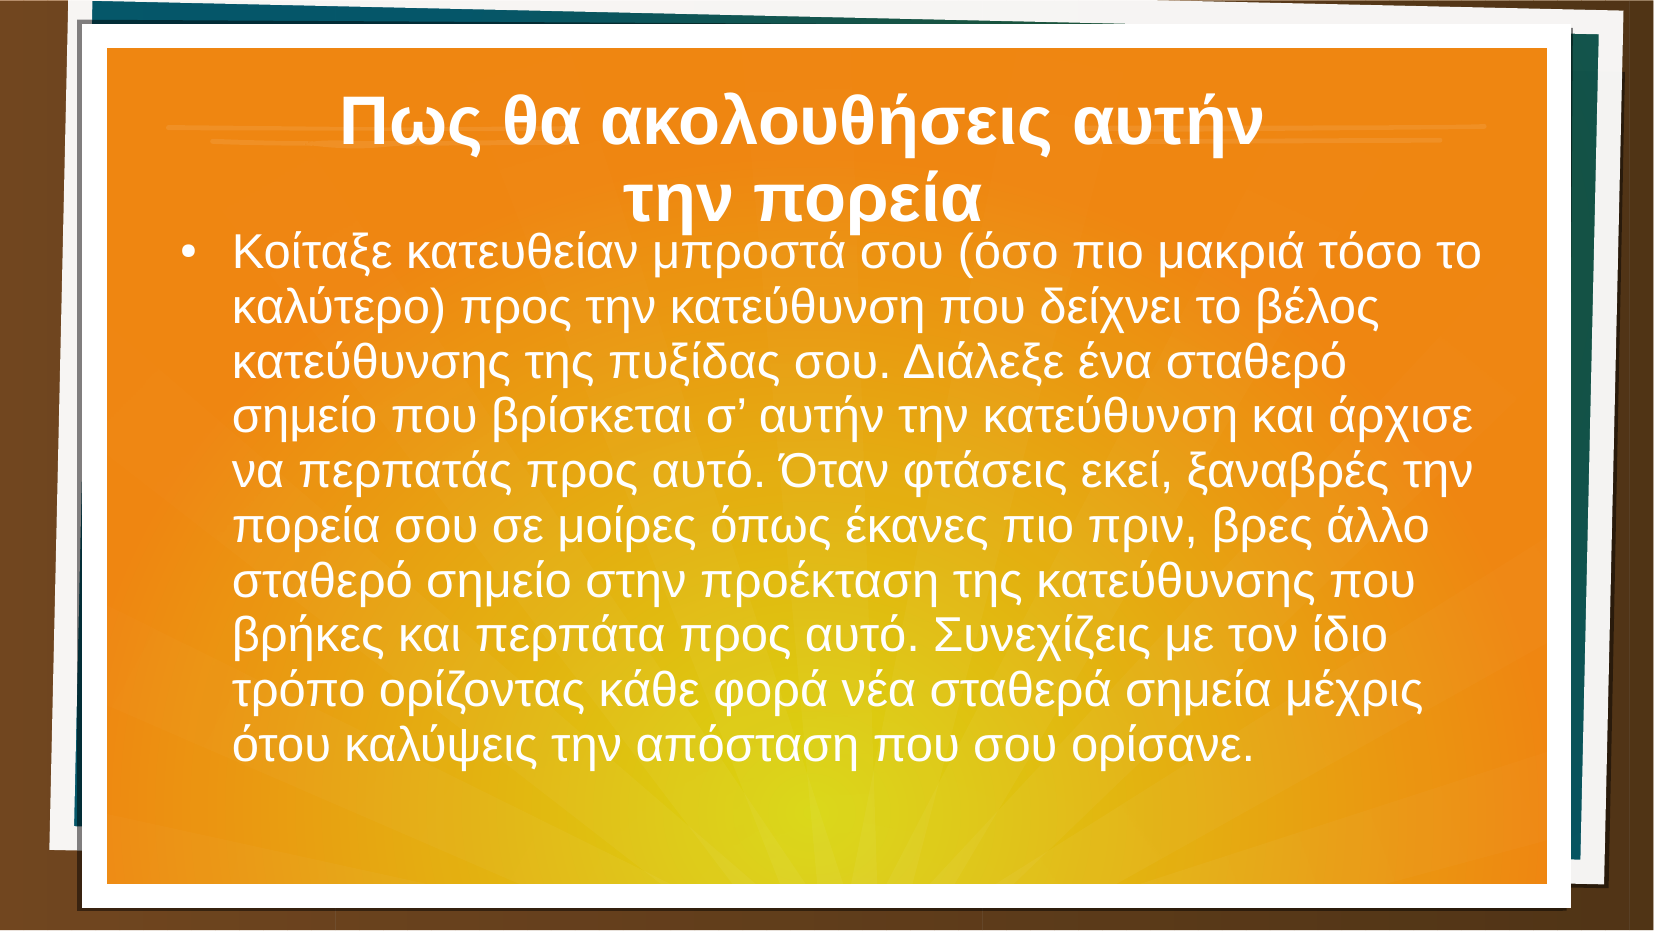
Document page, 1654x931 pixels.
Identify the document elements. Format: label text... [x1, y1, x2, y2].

title Πως θα ακολουθήσεις αυτήν την πορεία [307, 70, 1300, 224]
list Κοίταξε κατευθείαν μπροστά σου (όσο πιο μακριά τόσο το καλύτερο) προς την κατεύθυνση που δείχνει το βέλος κατεύθυνσης της πυξίδας σου. Διάλεξε ένα σταθερό σημείο που βρίσκεται σ’ αυτήν την κατεύθυνση και άρχισε να περπατάς προς αυτό. Όταν φτάσεις εκεί, ξαναβρές την πορεία σου σε μοίρες όπως έκανες πιο πριν, βρες άλλο σταθερό σημείο στην προέκταση της κατεύθυνσης που βρήκες και περπάτα προς αυτό. Συνεχίζεις με τον ίδιο τρόπο ορίζοντας κάθε φορά νέα σταθερά σημεία μέχρις ότου καλύψεις την απόσταση που σου ορίσανε. [162, 224, 1492, 815]
